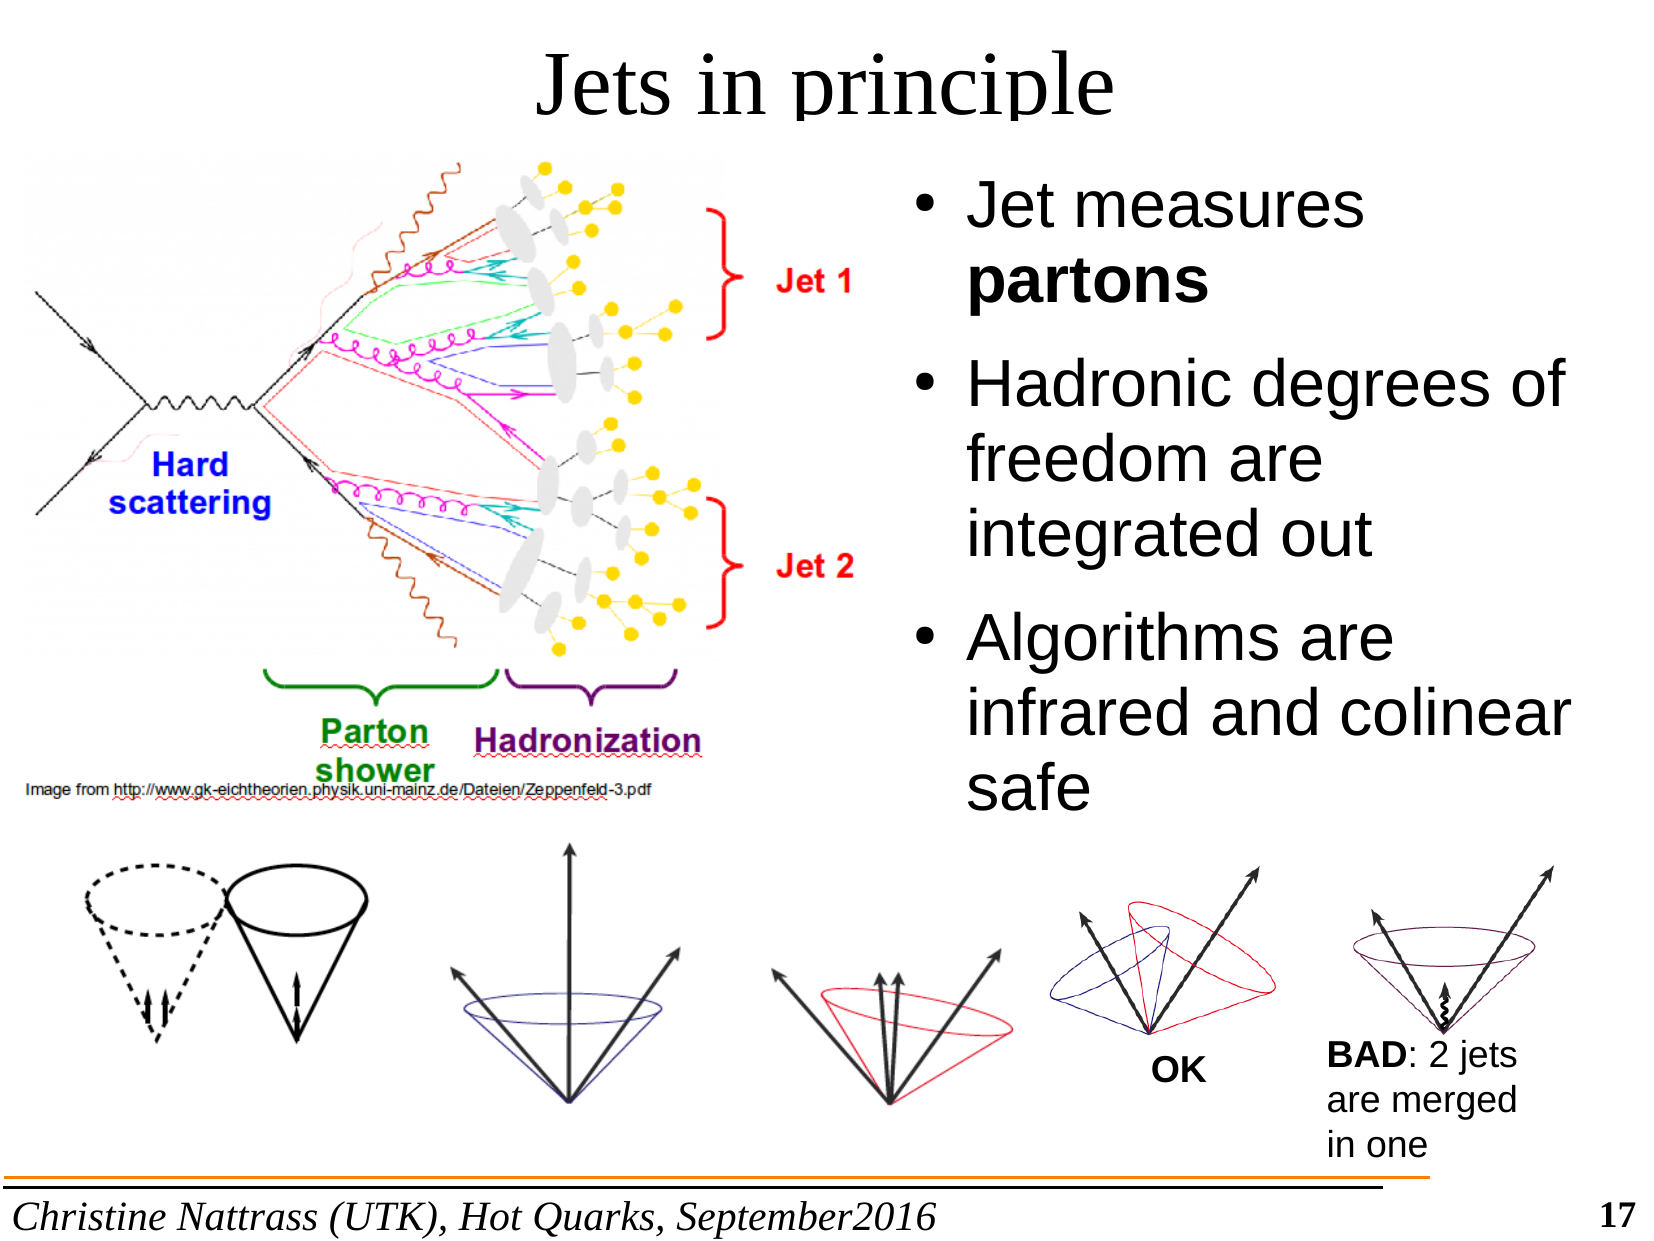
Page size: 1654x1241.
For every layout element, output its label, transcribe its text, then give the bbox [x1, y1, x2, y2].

title Jets in principle [82, 13, 1571, 154]
text_box BAD: 2 jets are merged in one [1276, 1022, 1565, 1173]
picture [15, 121, 1187, 1109]
picture [1045, 865, 1563, 1041]
picture [77, 860, 378, 1051]
list Jet measures partons Hadronic degrees of freedom are integrated out Algorithms are infrared and colinear safe [895, 167, 1606, 887]
text_box OK [1100, 1037, 1263, 1098]
